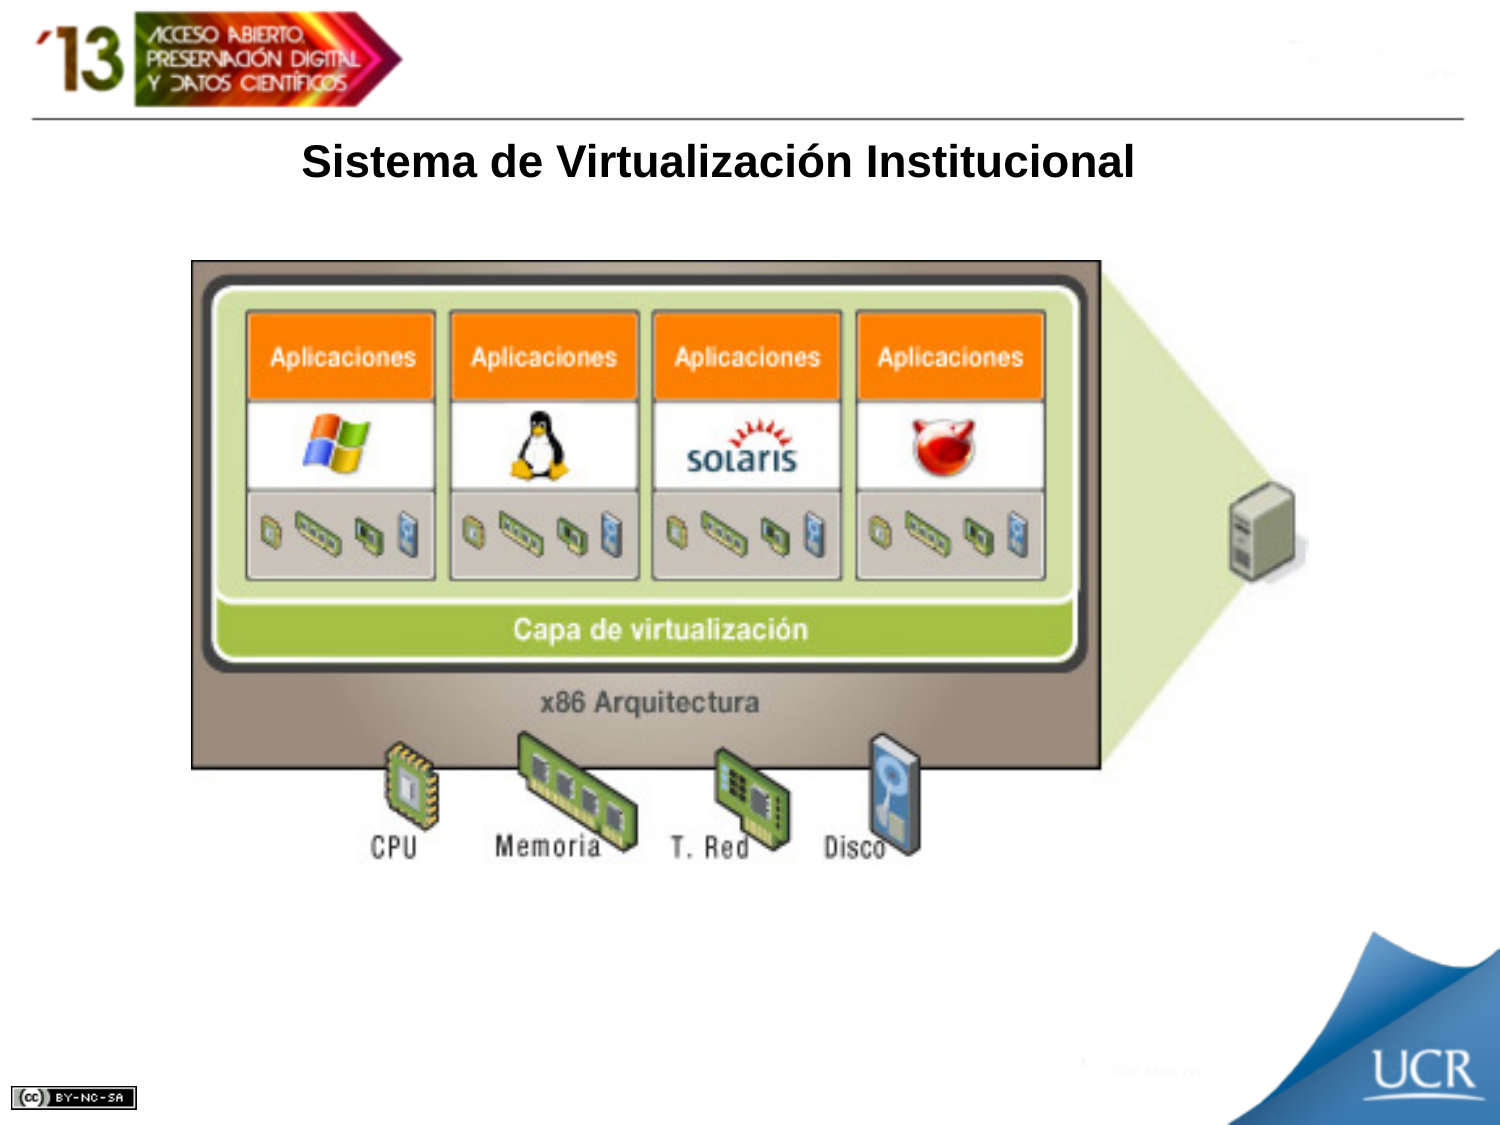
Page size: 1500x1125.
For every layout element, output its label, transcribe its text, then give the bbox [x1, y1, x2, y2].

picture [0, 0, 1500, 1125]
title Sistema de Virtualización Institucional [43, 121, 1394, 201]
